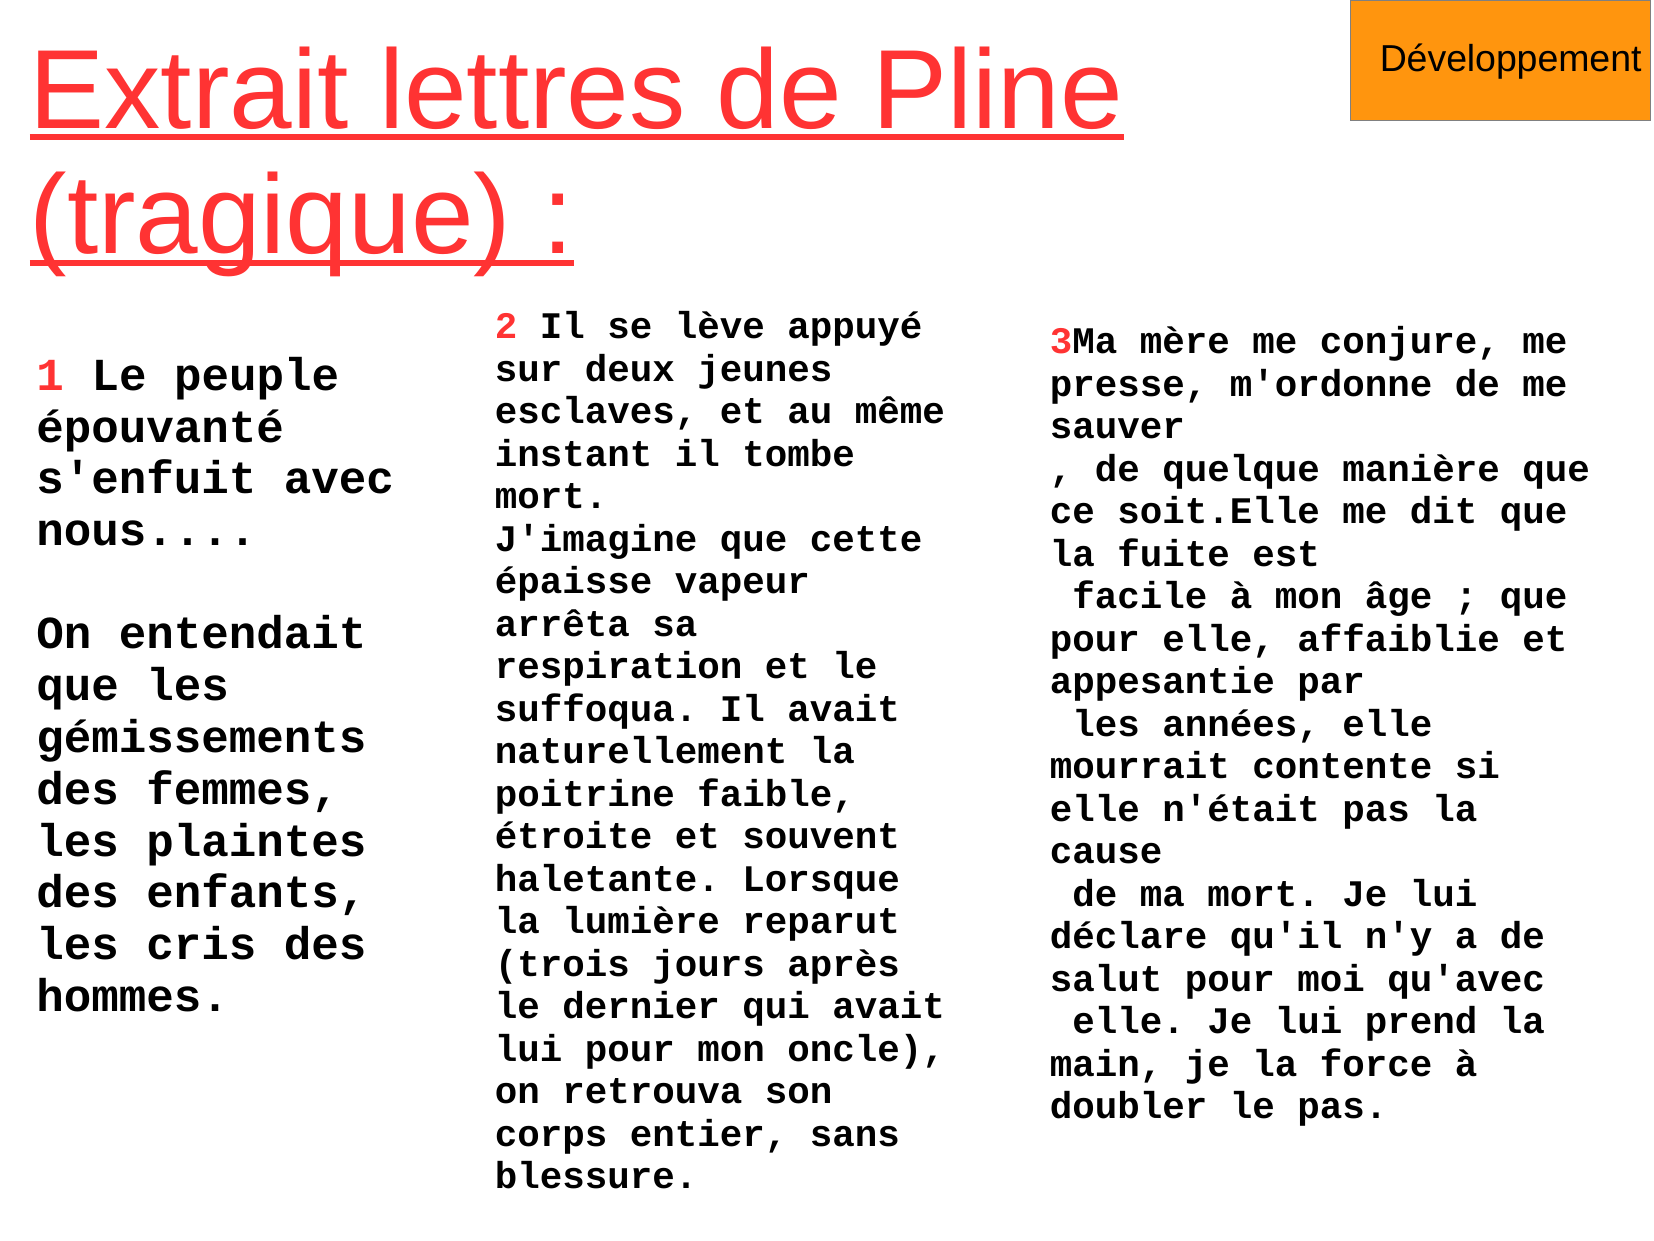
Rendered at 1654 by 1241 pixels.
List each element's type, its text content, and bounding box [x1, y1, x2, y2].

text_box 1 Le peuple épouvanté s'enfuit avec nous.... On entendait que les gémissements des femmes, les plaintes des enfants, les cris des hommes. [21, 345, 436, 1144]
text_box Extrait lettres de Pline (tragique) : [15, 19, 1156, 286]
text_box 2 Il se lève appuyé sur deux jeunes esclaves, et au même instant il tombe mort. J'imagine que cette épaisse vapeur arrêta sa respiration et le suffoqua. Il avait naturellement la poitrine faible, étroite et souvent haletante. Lorsque la lumière reparut (trois jours après le dernier qui avait lui pour mon oncle), on retrouva son corps entier, sans blessure. [480, 300, 961, 1208]
text_box 3Ma mère me conjure, me presse, m'ordonne de me sauver , de quelque manière que ce soit.Elle me dit que la fuite est facile à mon âge ; que pour elle, affaiblie et appesantie par les années, elle mourrait contente si elle n'était pas la cause de ma mort. Je lui déclare qu'il n'y a de salut pour moi qu'avec elle. Je lui prend la main, je la force à doubler le pas. [1035, 315, 1621, 1231]
text_box Développement [1365, 30, 1654, 88]
text_box [1350, 0, 1651, 121]
